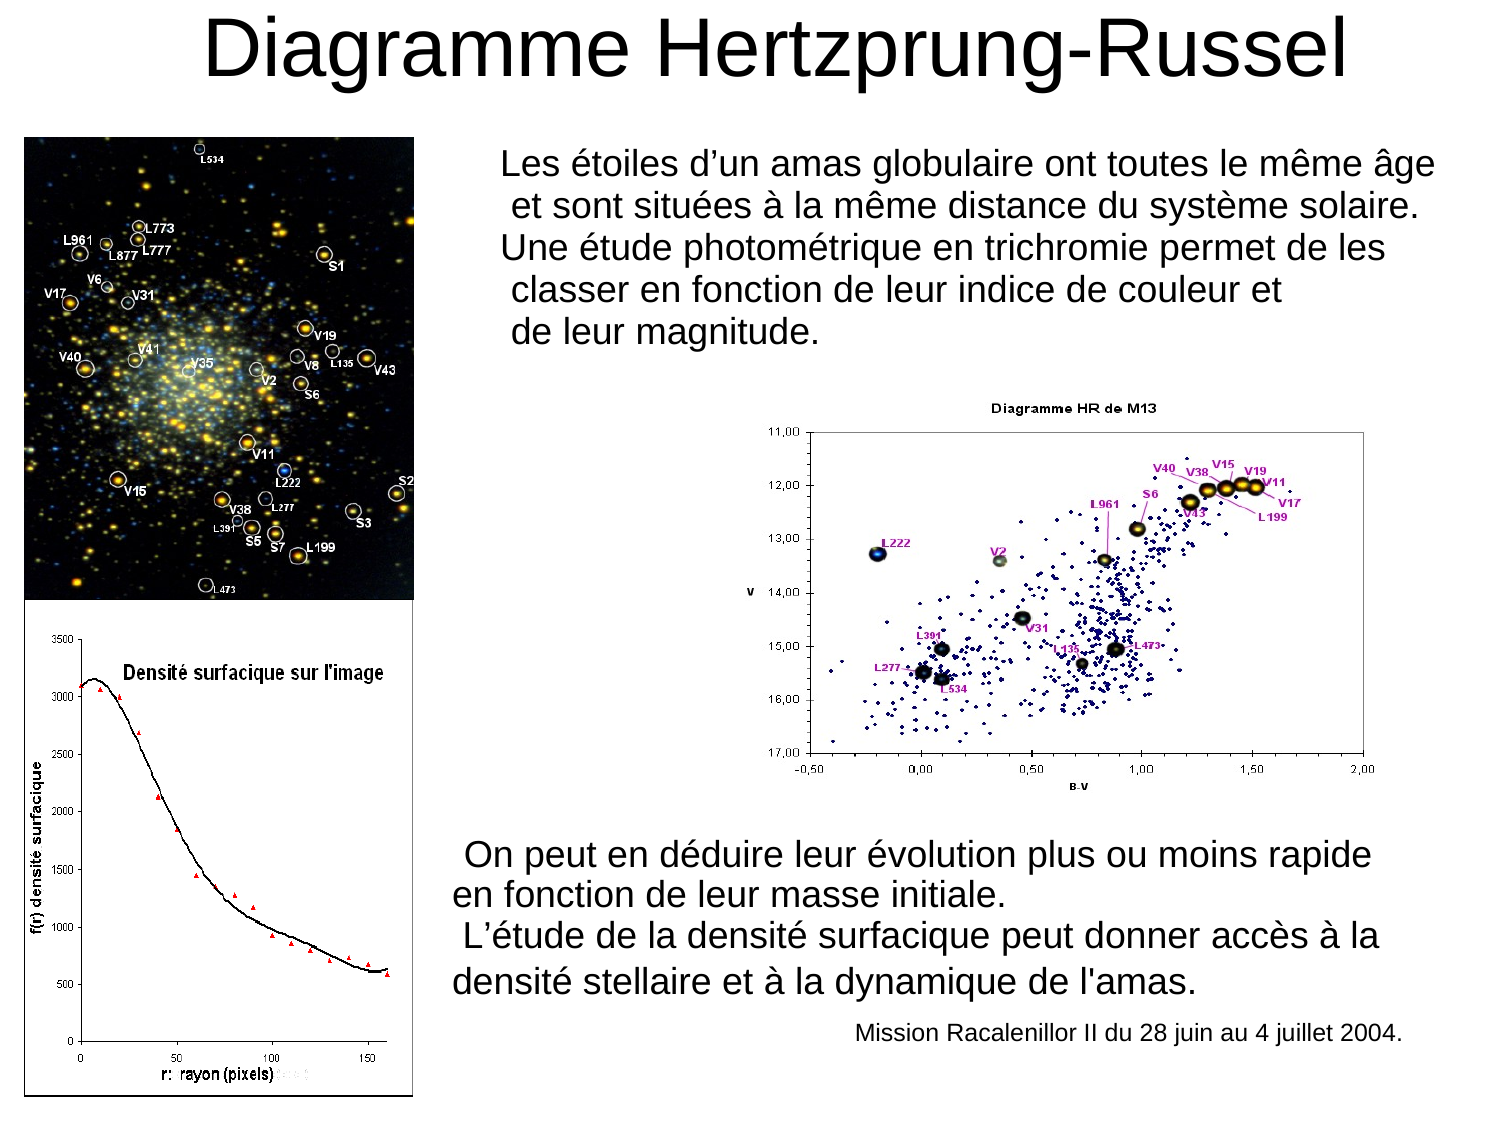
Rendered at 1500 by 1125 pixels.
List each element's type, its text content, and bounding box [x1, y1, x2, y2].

text_box Diagramme Hertzprung-Russel [187, 0, 1365, 102]
picture [737, 387, 1388, 805]
text_box Les étoiles d’un amas globulaire ont toutes le même âge et sont situées à la même distance du système solaire. Une étude photométrique en trichromie permet de les classer en fonction de leur indice de couleur et de leur magnitude. [474, 137, 1451, 361]
text_box On peut en déduire leur évolution plus ou moins rapide en fonction de leur masse initiale. L’étude de la densité surfacique peut donner accès à la densité stellaire et à la dynamique de l'amas. Mission Racalenillor II du 28 juin au 4 juillet 2004. [437, 825, 1476, 1058]
picture [24, 137, 414, 1097]
